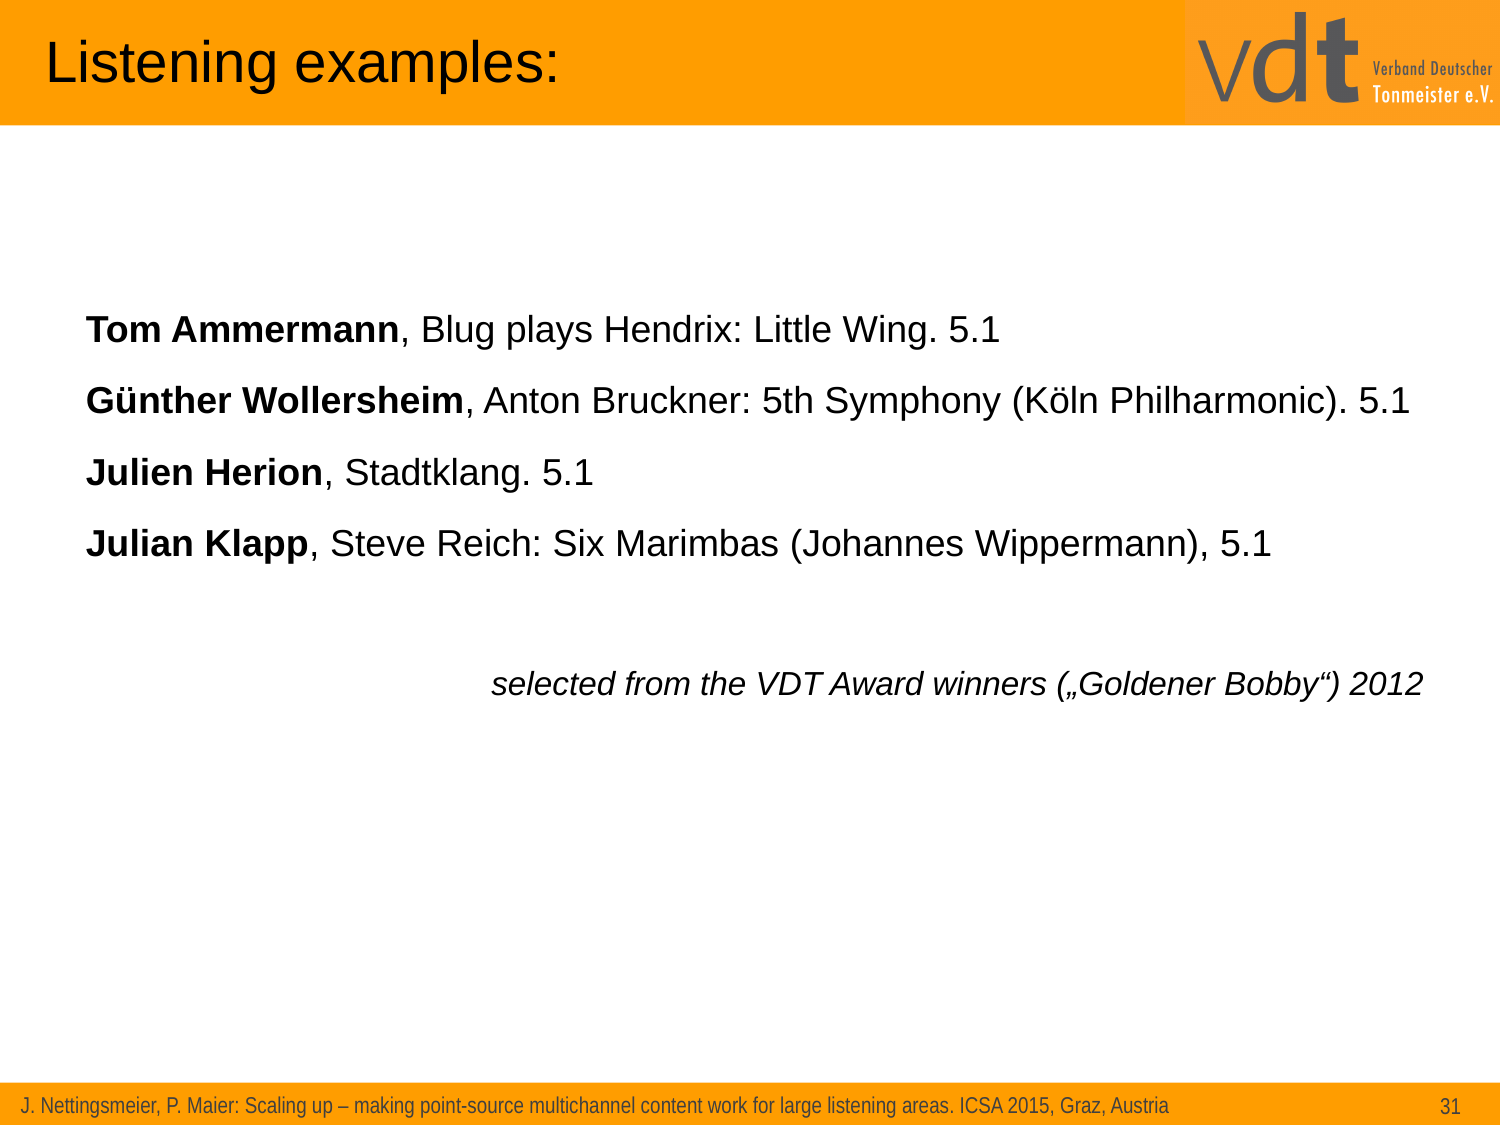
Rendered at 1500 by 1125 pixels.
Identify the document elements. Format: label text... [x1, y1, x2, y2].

list Tom Ammermann, Blug plays Hendrix: Little Wing. 5.1 Günther Wollersheim, Anton Bruckner: 5th Symphony (Köln Philharmonic). 5.1 Julien Herion, Stadtklang. 5.1 Julian Klapp, Steve Reich: Six Marimbas (Johannes Wippermann), 5.1 selected from the VDT Award winners („Goldener Bobby“) 2012 [15, 164, 1426, 1066]
title Listening examples: [45, 0, 1171, 126]
picture [1185, 0, 1500, 124]
